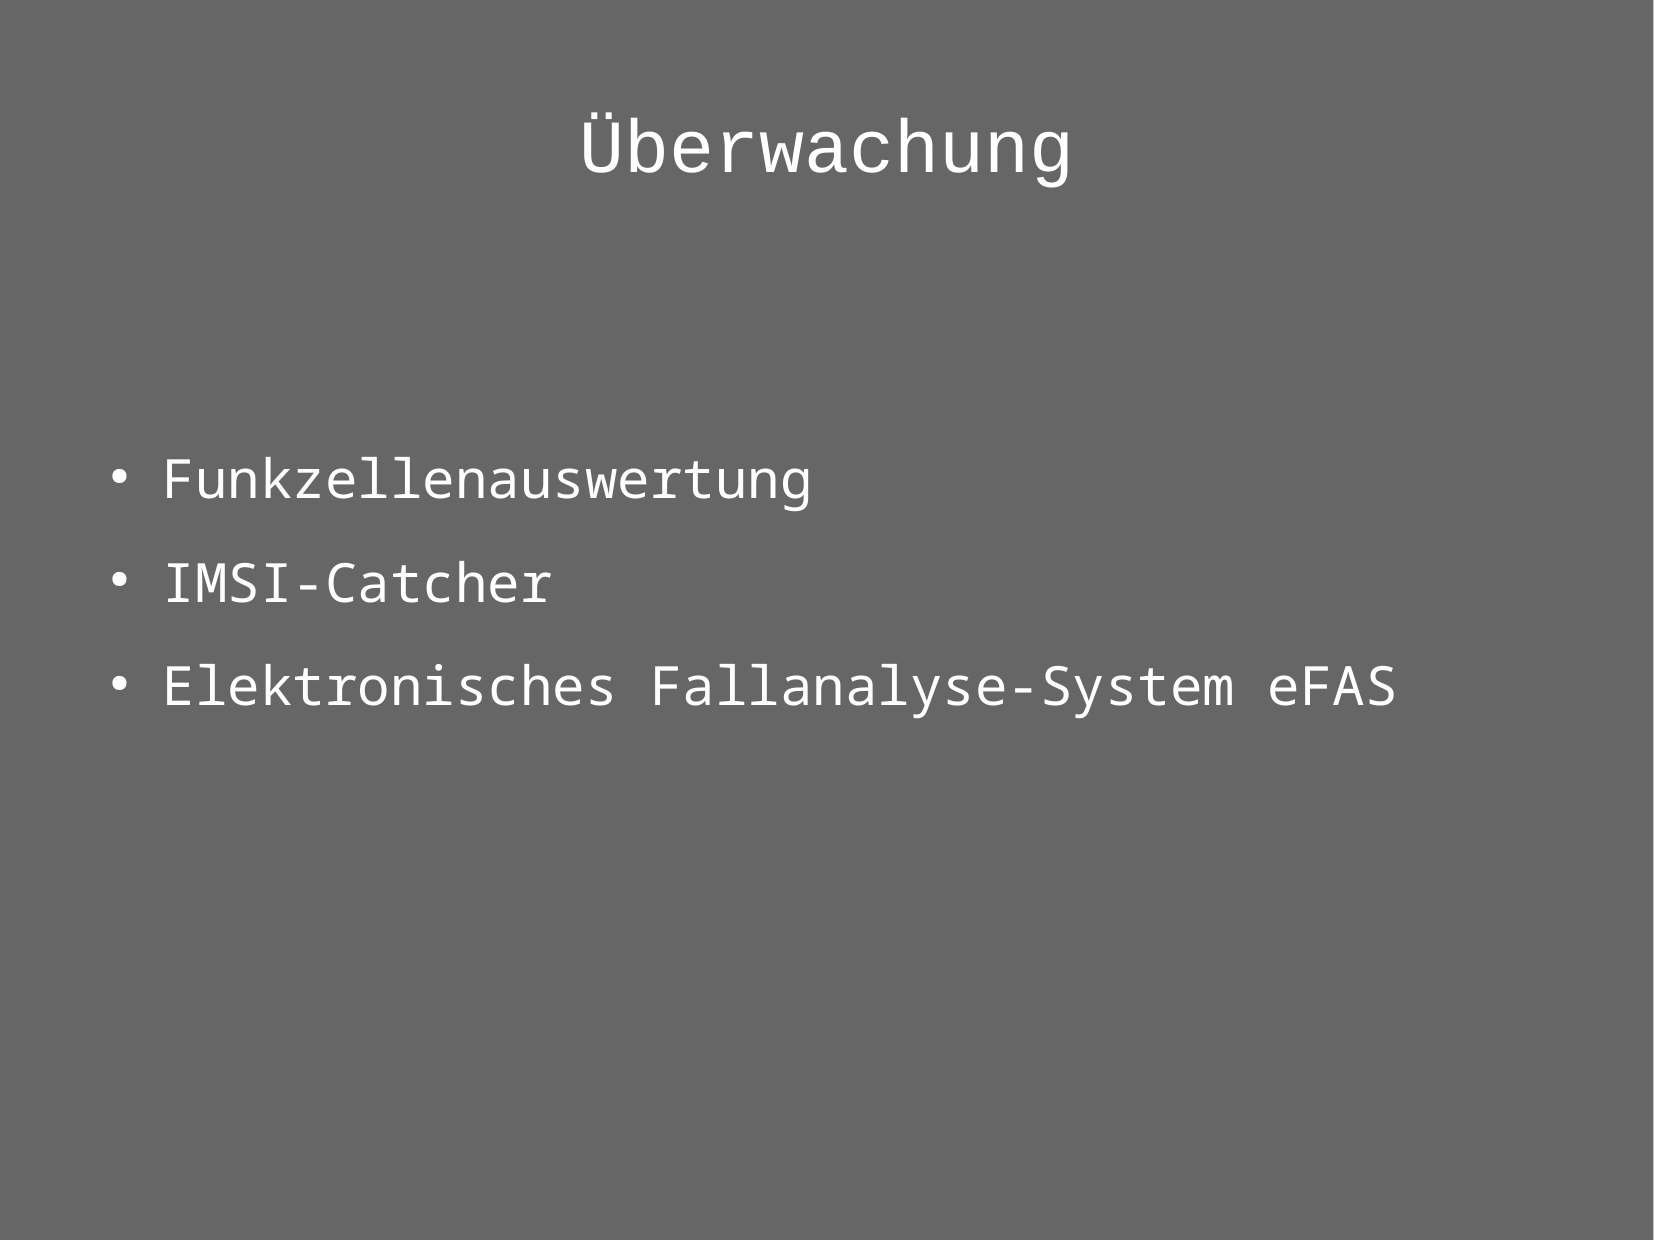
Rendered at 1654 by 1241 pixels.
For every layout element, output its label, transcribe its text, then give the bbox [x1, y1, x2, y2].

title Überwachung [82, 49, 1571, 257]
list Funkzellenauswertung IMSI-Catcher Elektronisches Fallanalyse-System eFAS [92, 440, 1581, 1241]
